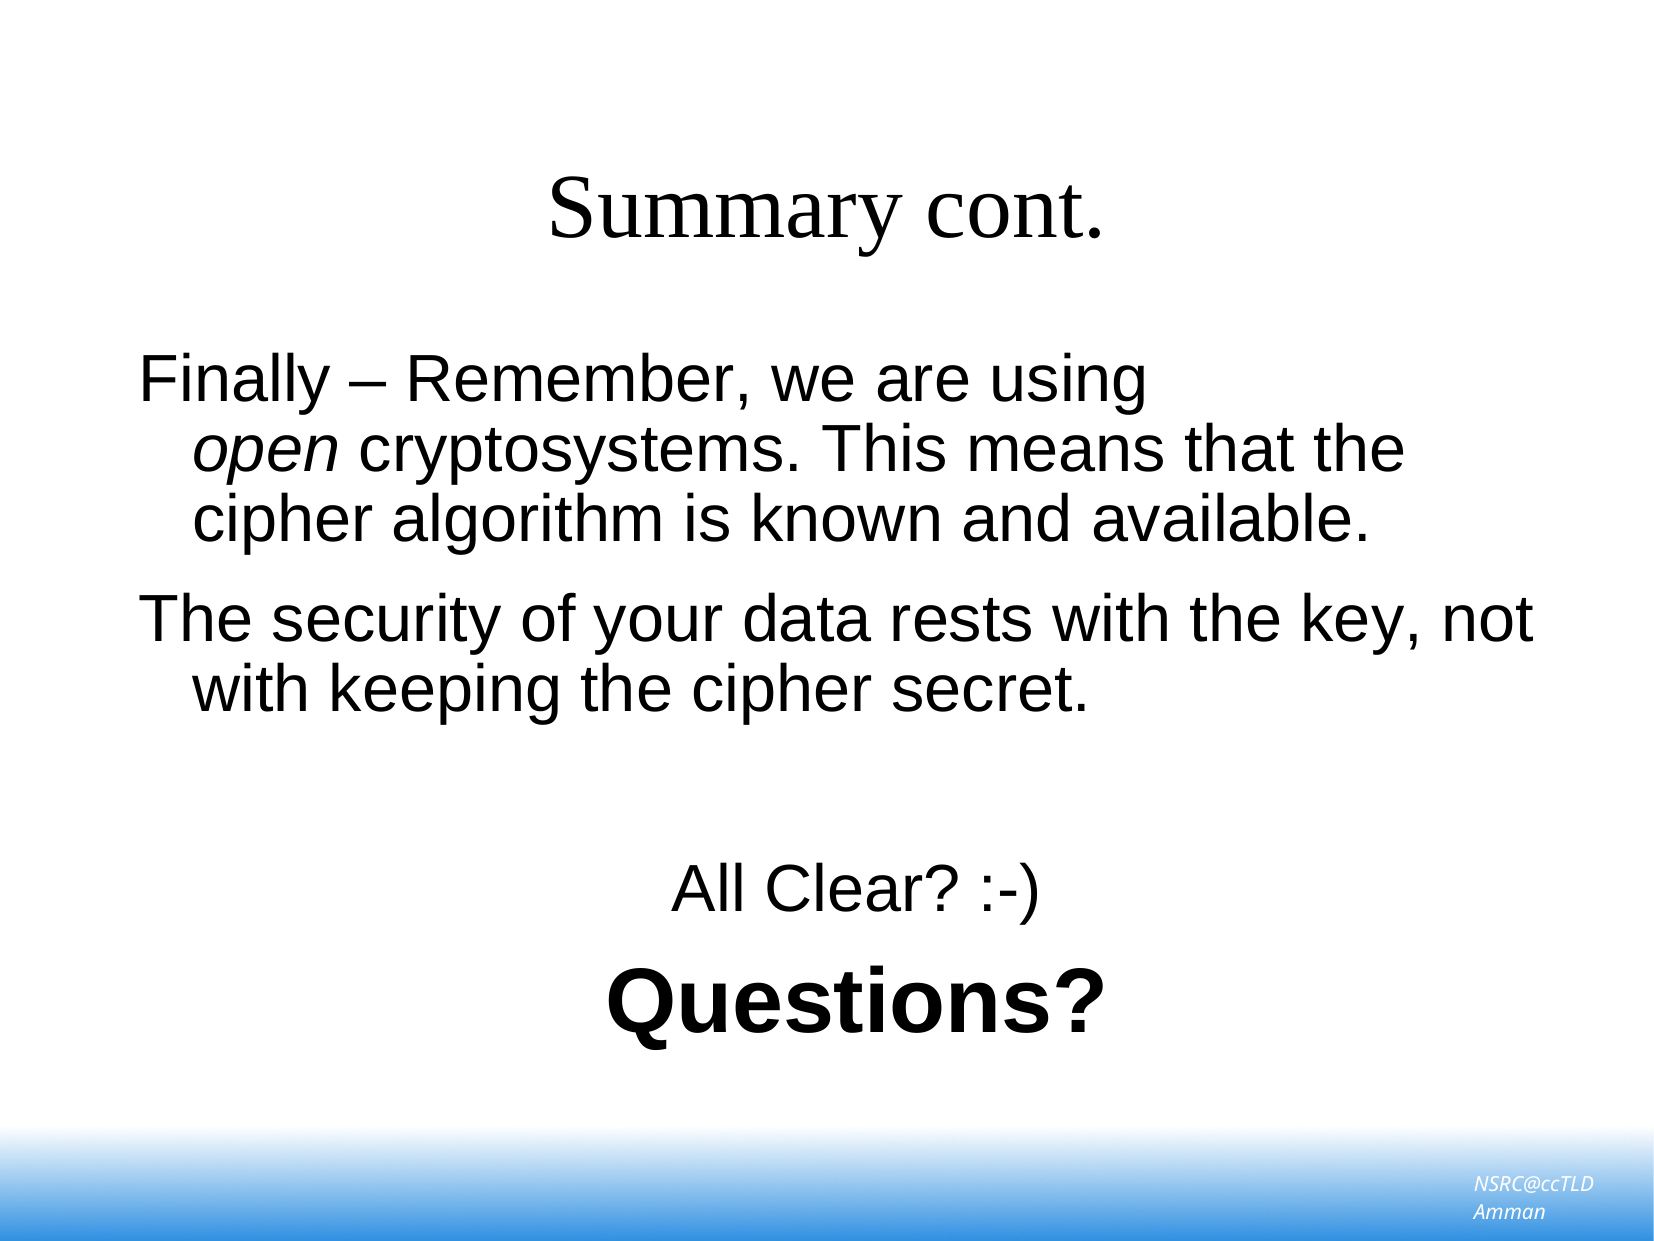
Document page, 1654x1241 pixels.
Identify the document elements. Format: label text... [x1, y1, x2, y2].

list Finally – Remember, we are using open cryptosystems. This means that the cipher algorithm is known and available. The security of your data rests with the key, not with keeping the cipher secret. All Clear? :-) Questions? [121, 344, 1576, 1127]
title Summary cont. [121, 102, 1534, 310]
picture [0, 1124, 1654, 1241]
